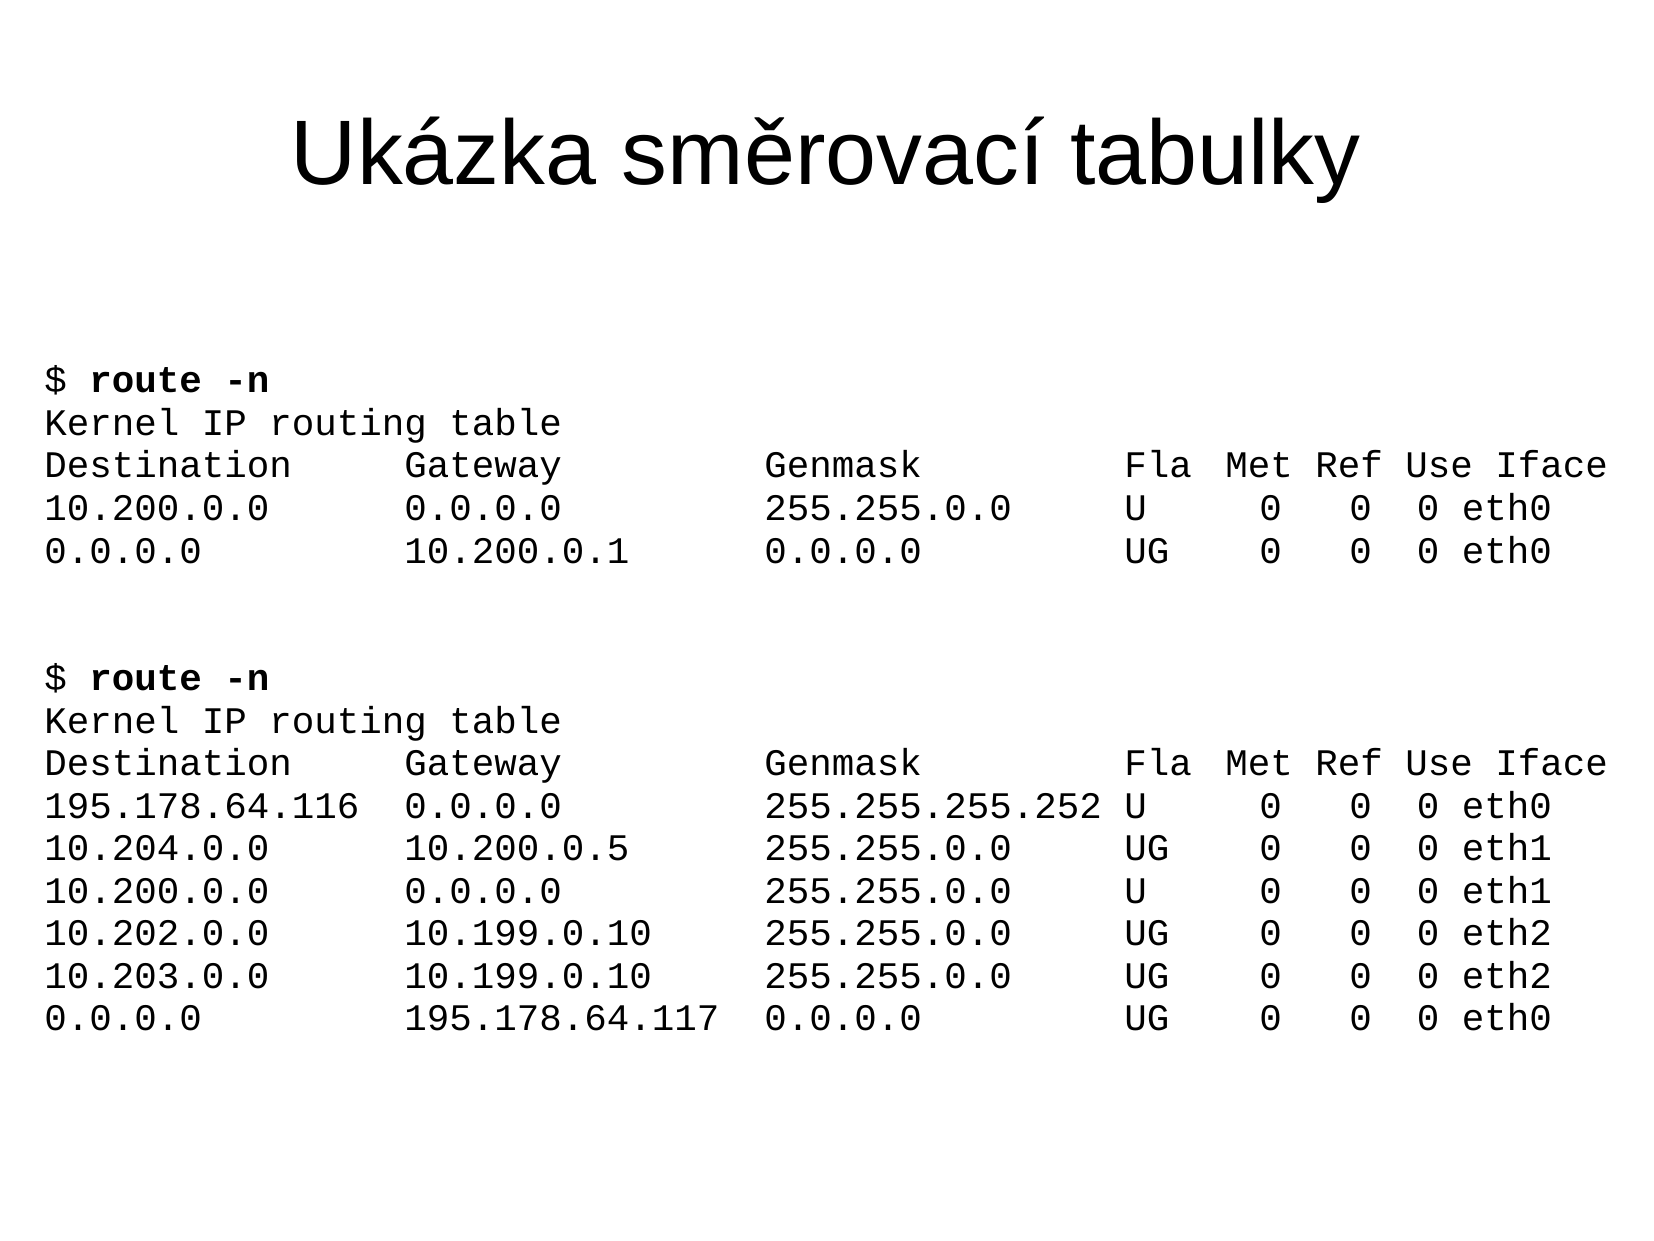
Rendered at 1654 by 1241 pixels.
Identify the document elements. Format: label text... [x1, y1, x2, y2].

title Ukázka směrovací tabulky [82, 49, 1571, 257]
text_box $ route -n Kernel IP routing table Destination Gateway Genmask Fla Met Ref Use Iface 10.200.0.0 0.0.0.0 255.255.0.0 U 0 0 0 eth0 0.0.0.0 10.200.0.1 0.0.0.0 UG 0 0 0 eth0 $ route -n Kernel IP routing table Destination Gateway Genmask Fla Met Ref Use Iface 195.178.64.116 0.0.0.0 255.255.255.252 U 0 0 0 eth0 10.204.0.0 10.200.0.5 255.255.0.0 UG 0 0 0 eth1 10.200.0.0 0.0.0.0 255.255.0.0 U 0 0 0 eth1 10.202.0.0 10.199.0.10 255.255.0.0 UG 0 0 0 eth2 10.203.0.0 10.199.0.10 255.255.0.0 UG 0 0 0 eth2 0.0.0.0 195.178.64.117 0.0.0.0 UG 0 0 0 eth0 [29, 354, 1625, 1174]
